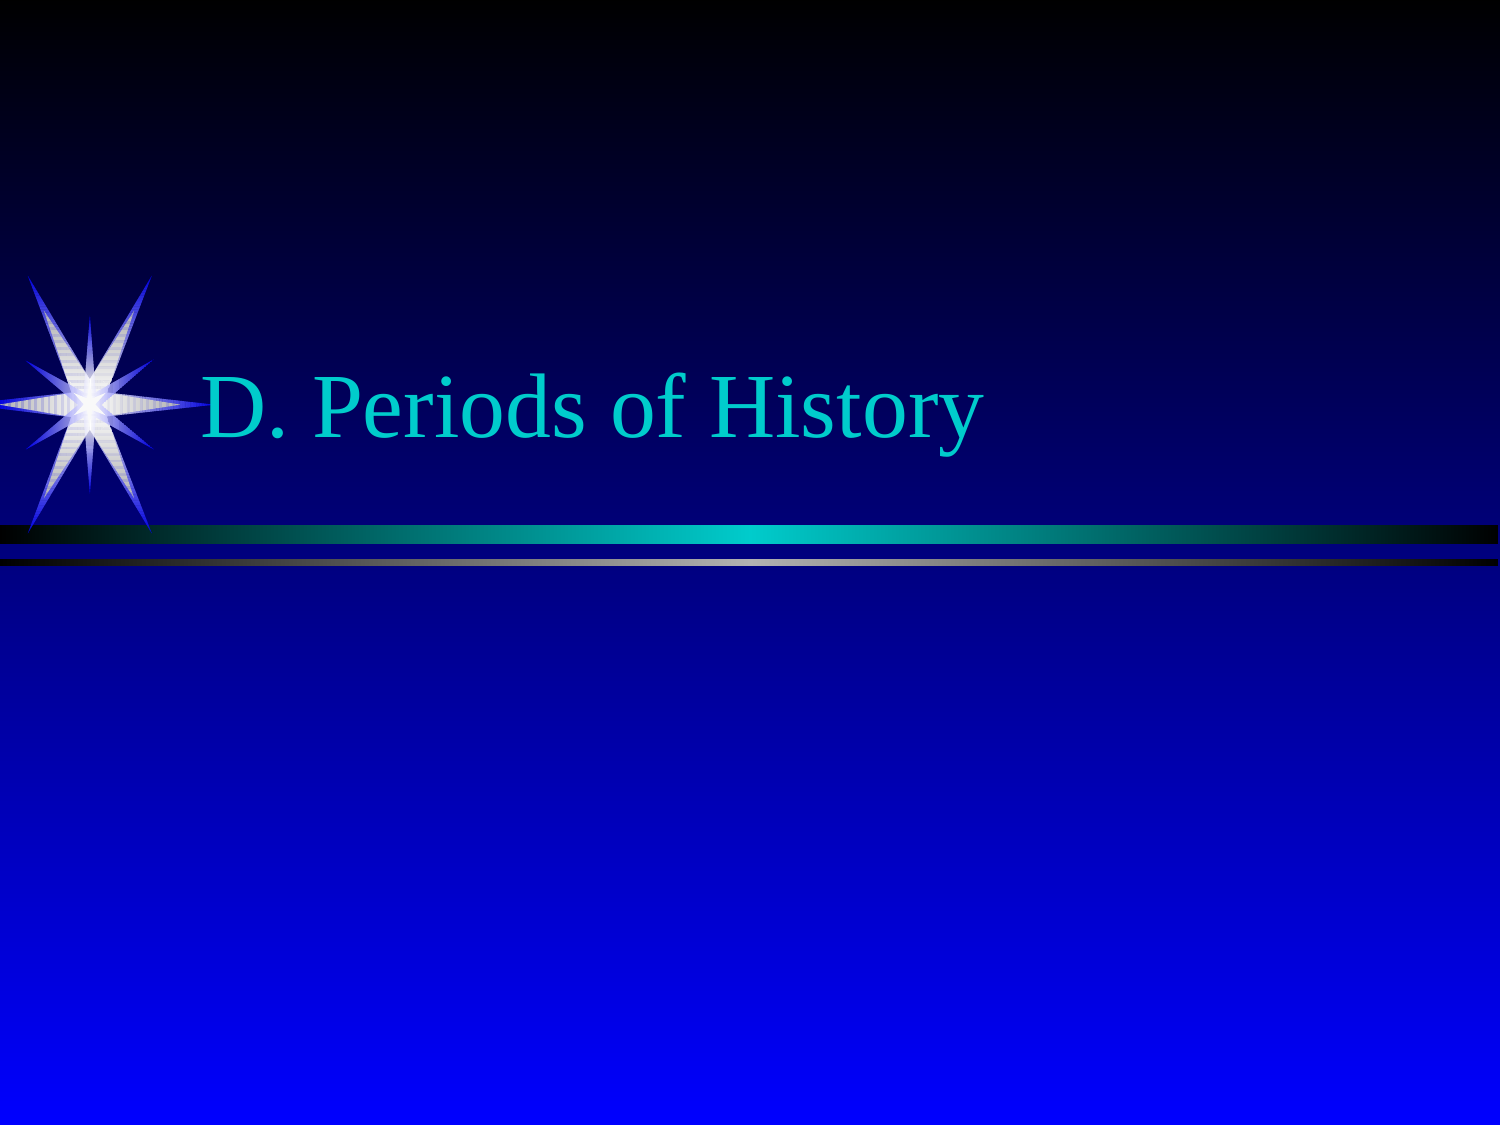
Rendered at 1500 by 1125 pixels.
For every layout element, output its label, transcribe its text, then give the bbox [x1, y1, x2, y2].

title D. Periods of History [200, 312, 1476, 501]
